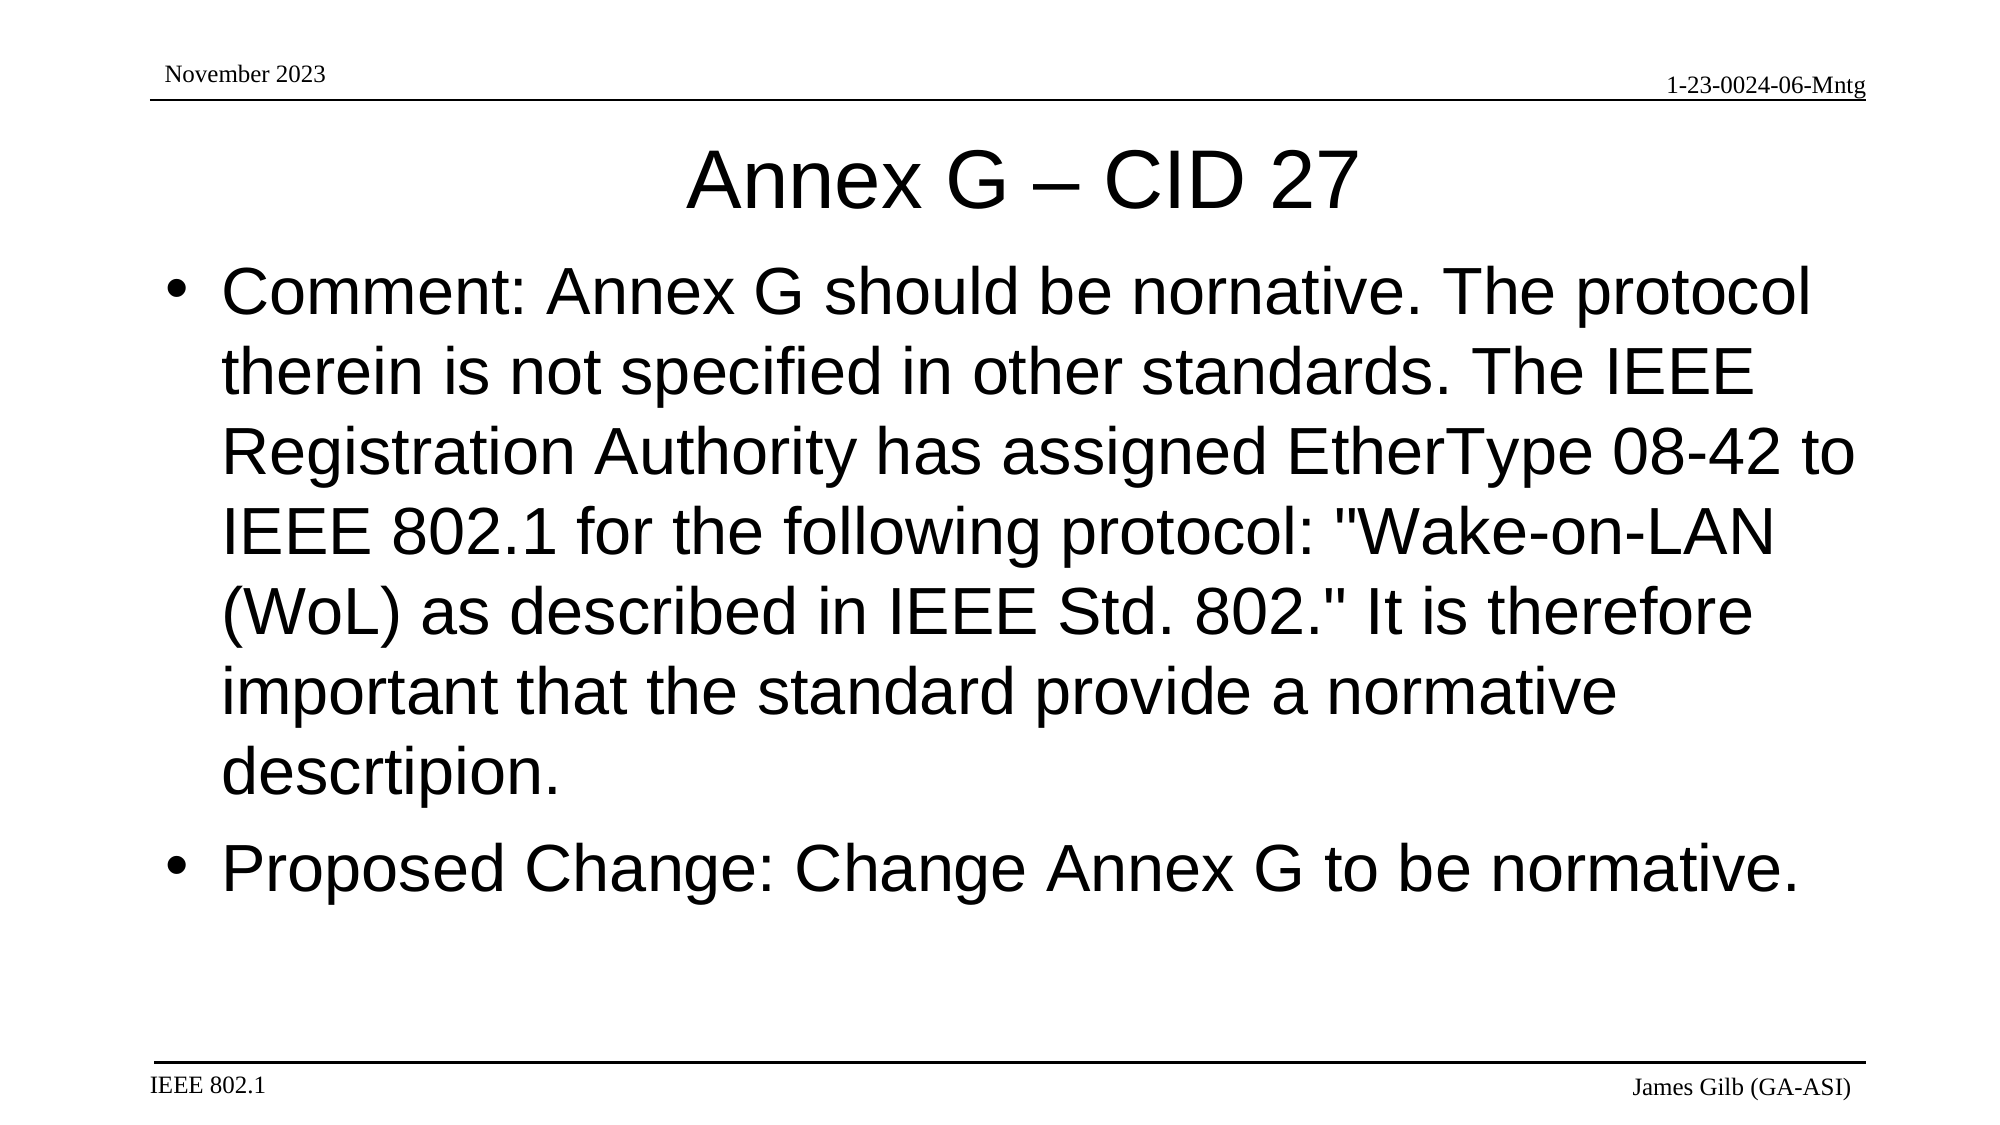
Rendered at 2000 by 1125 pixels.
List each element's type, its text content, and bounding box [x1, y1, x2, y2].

list Comment: Annex G should be nornative. The protocol therein is not specified in other standards. The IEEE Registration Authority has assigned EtherType 08-42 to IEEE 802.1 for the following protocol: "Wake-on-LAN (WoL) as described in IEEE Std. 802." It is therefore important that the standard provide a normative descrtipion. Proposed Change: Change Annex G to be normative. [150, 239, 1900, 1051]
title Annex G – CID 27 [149, 112, 1900, 238]
